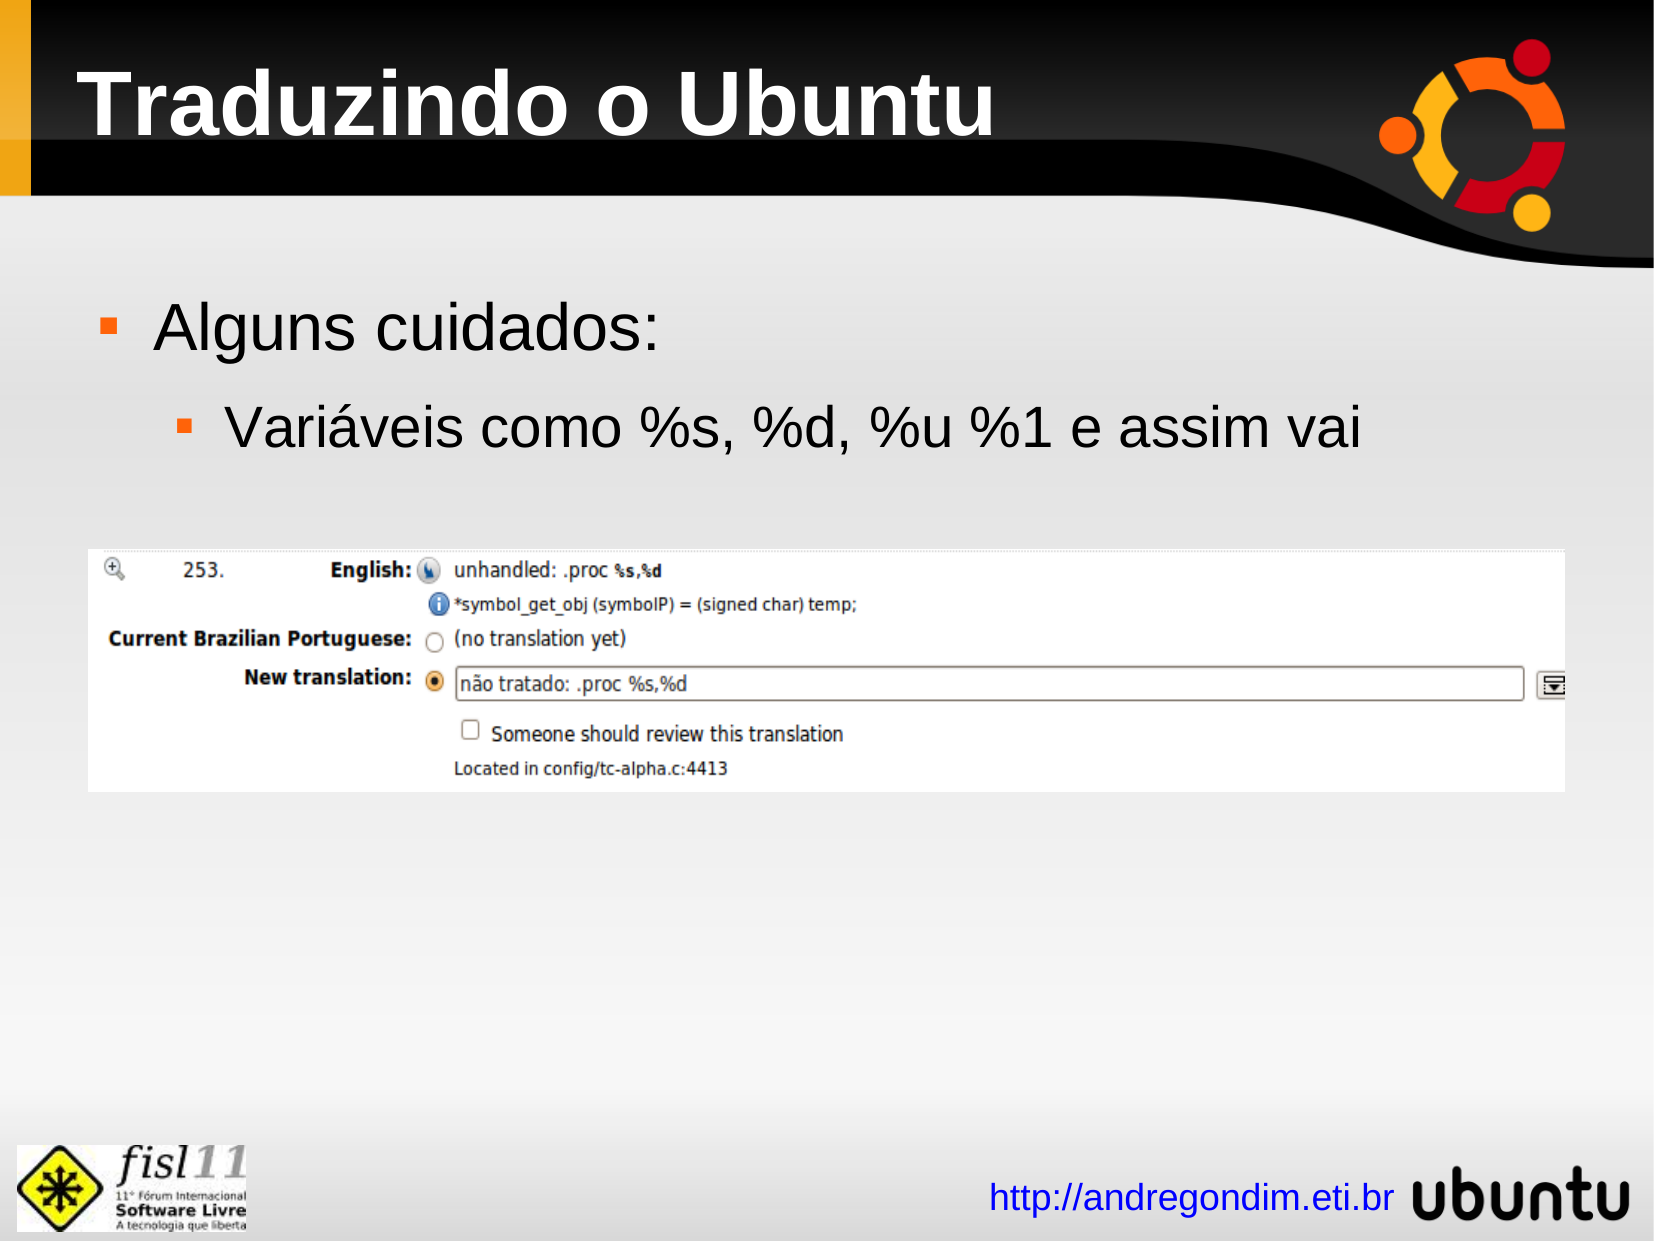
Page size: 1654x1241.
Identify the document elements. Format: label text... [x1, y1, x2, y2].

list Alguns cuidados: Variáveis como %s, %d, %u %1 e assim vai [82, 290, 1571, 473]
title Traduzindo o Ubuntu [76, 0, 1565, 208]
picture [0, 0, 1654, 1241]
